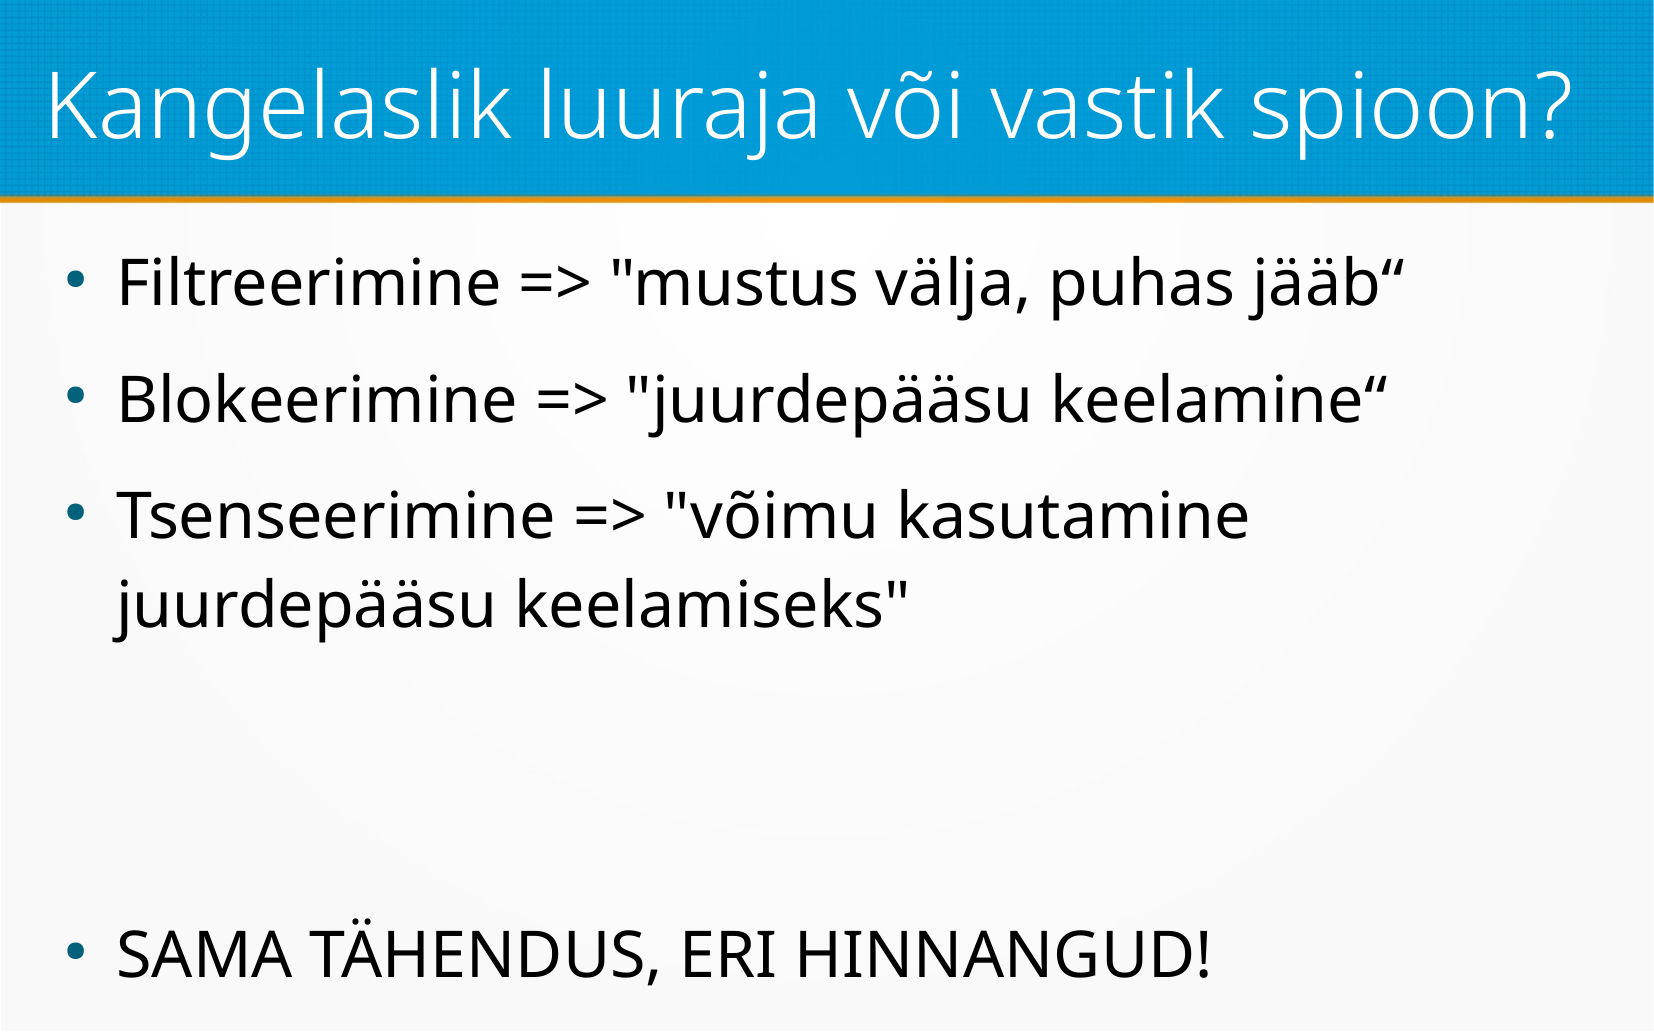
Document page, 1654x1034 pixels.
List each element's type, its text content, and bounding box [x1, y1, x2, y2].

list Filtreerimine => "mustus välja, puhas jääb“ Blokeerimine => "juurdepääsu keelamine“ Tsenseerimine => "võimu kasutamine juurdepääsu keelamiseks" SAMA TÄHENDUS, ERI HINNANGUD! [47, 236, 1607, 1002]
title Kangelaslik luuraja või vastik spioon? [43, 0, 1619, 166]
picture [0, 195, 1654, 1034]
